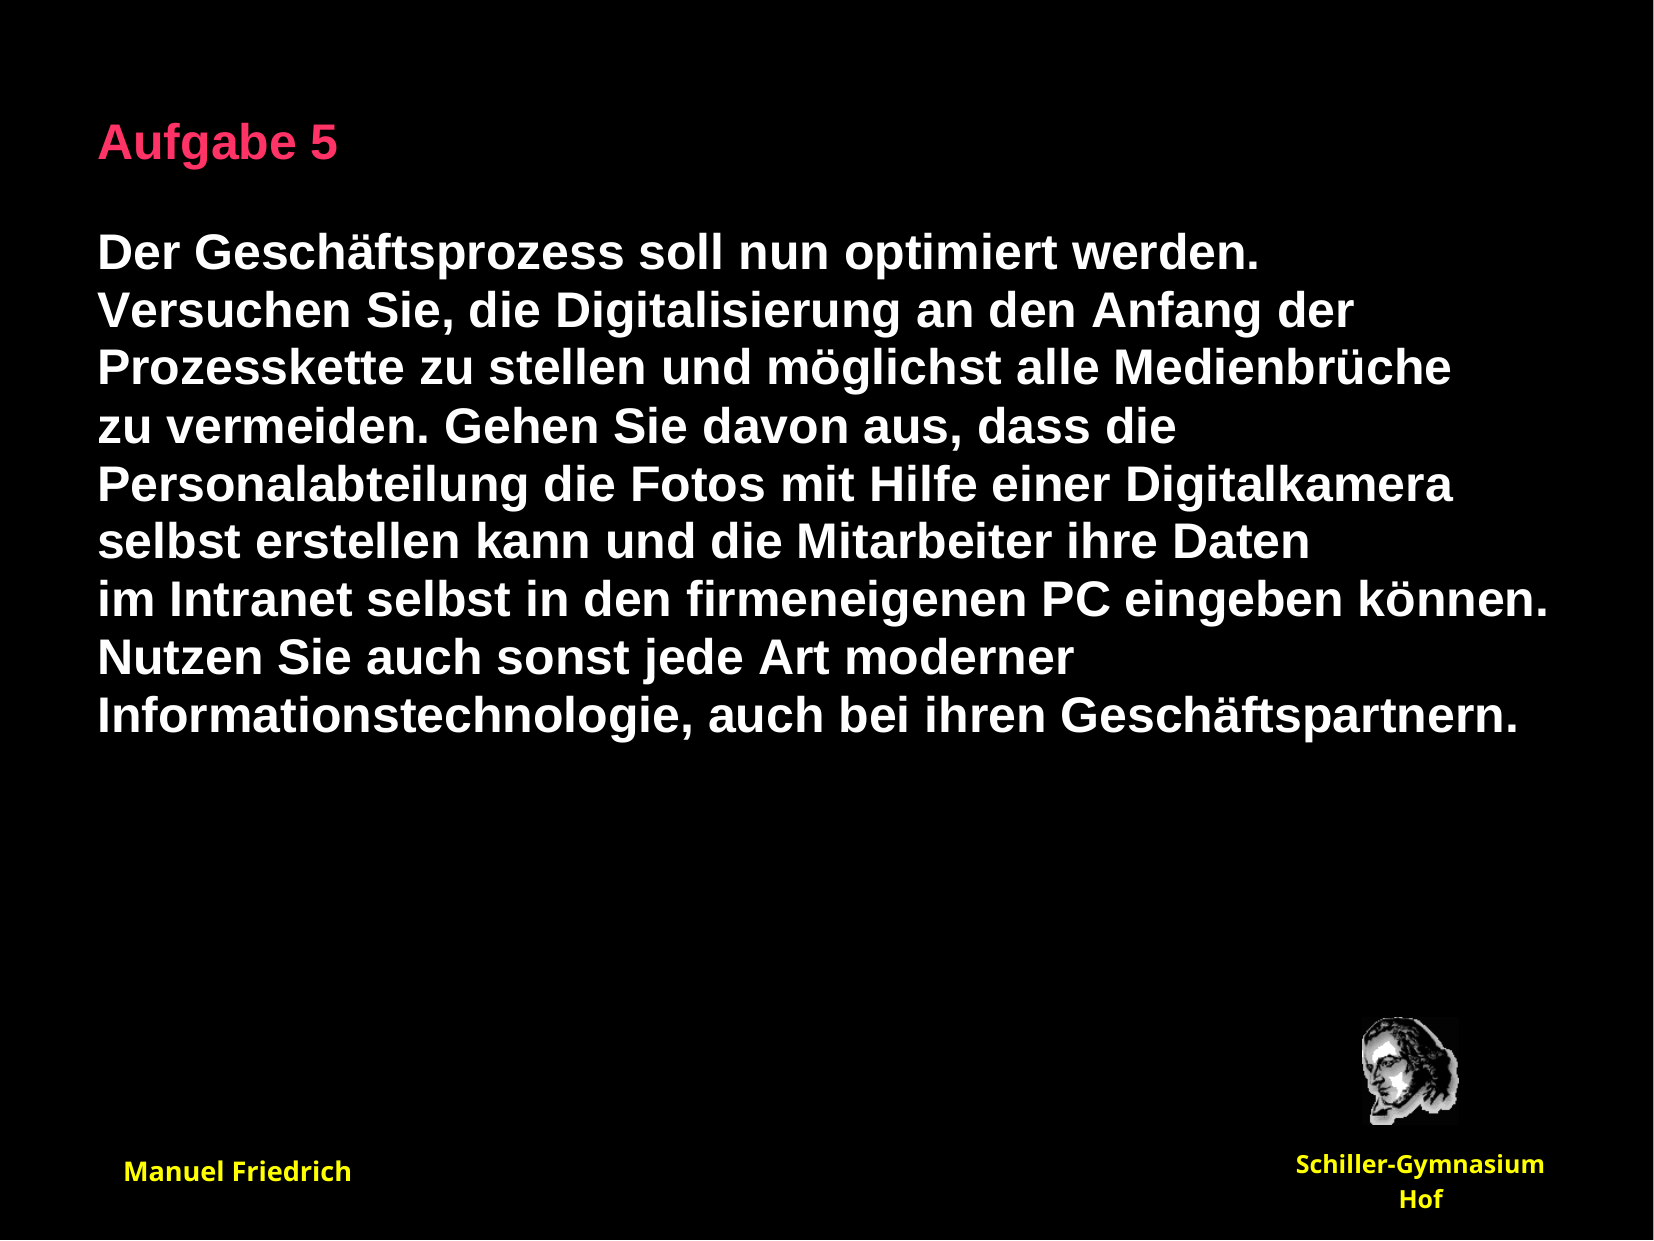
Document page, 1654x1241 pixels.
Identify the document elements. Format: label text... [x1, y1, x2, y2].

text_box Schiller-Gymnasium Hof [1295, 1145, 1546, 1216]
picture [1362, 1017, 1459, 1126]
text_box Aufgabe 5 Der Geschäftsprozess soll nun optimiert werden. Versuchen Sie, die Digitalisierung an den Anfang der Prozesskette zu stellen und möglichst alle Medienbrüche zu vermeiden. Gehen Sie davon aus, dass die Personalabteilung die Fotos mit Hilfe einer Digitalkamera selbst erstellen kann und die Mitarbeiter ihre Daten im Intranet selbst in den firmeneigenen PC eingeben können. Nutzen Sie auch sonst jede Art moderner Informationstechnologie, auch bei ihren Geschäftspartnern. [97, 118, 1566, 744]
text_box Manuel Friedrich [123, 1151, 353, 1191]
